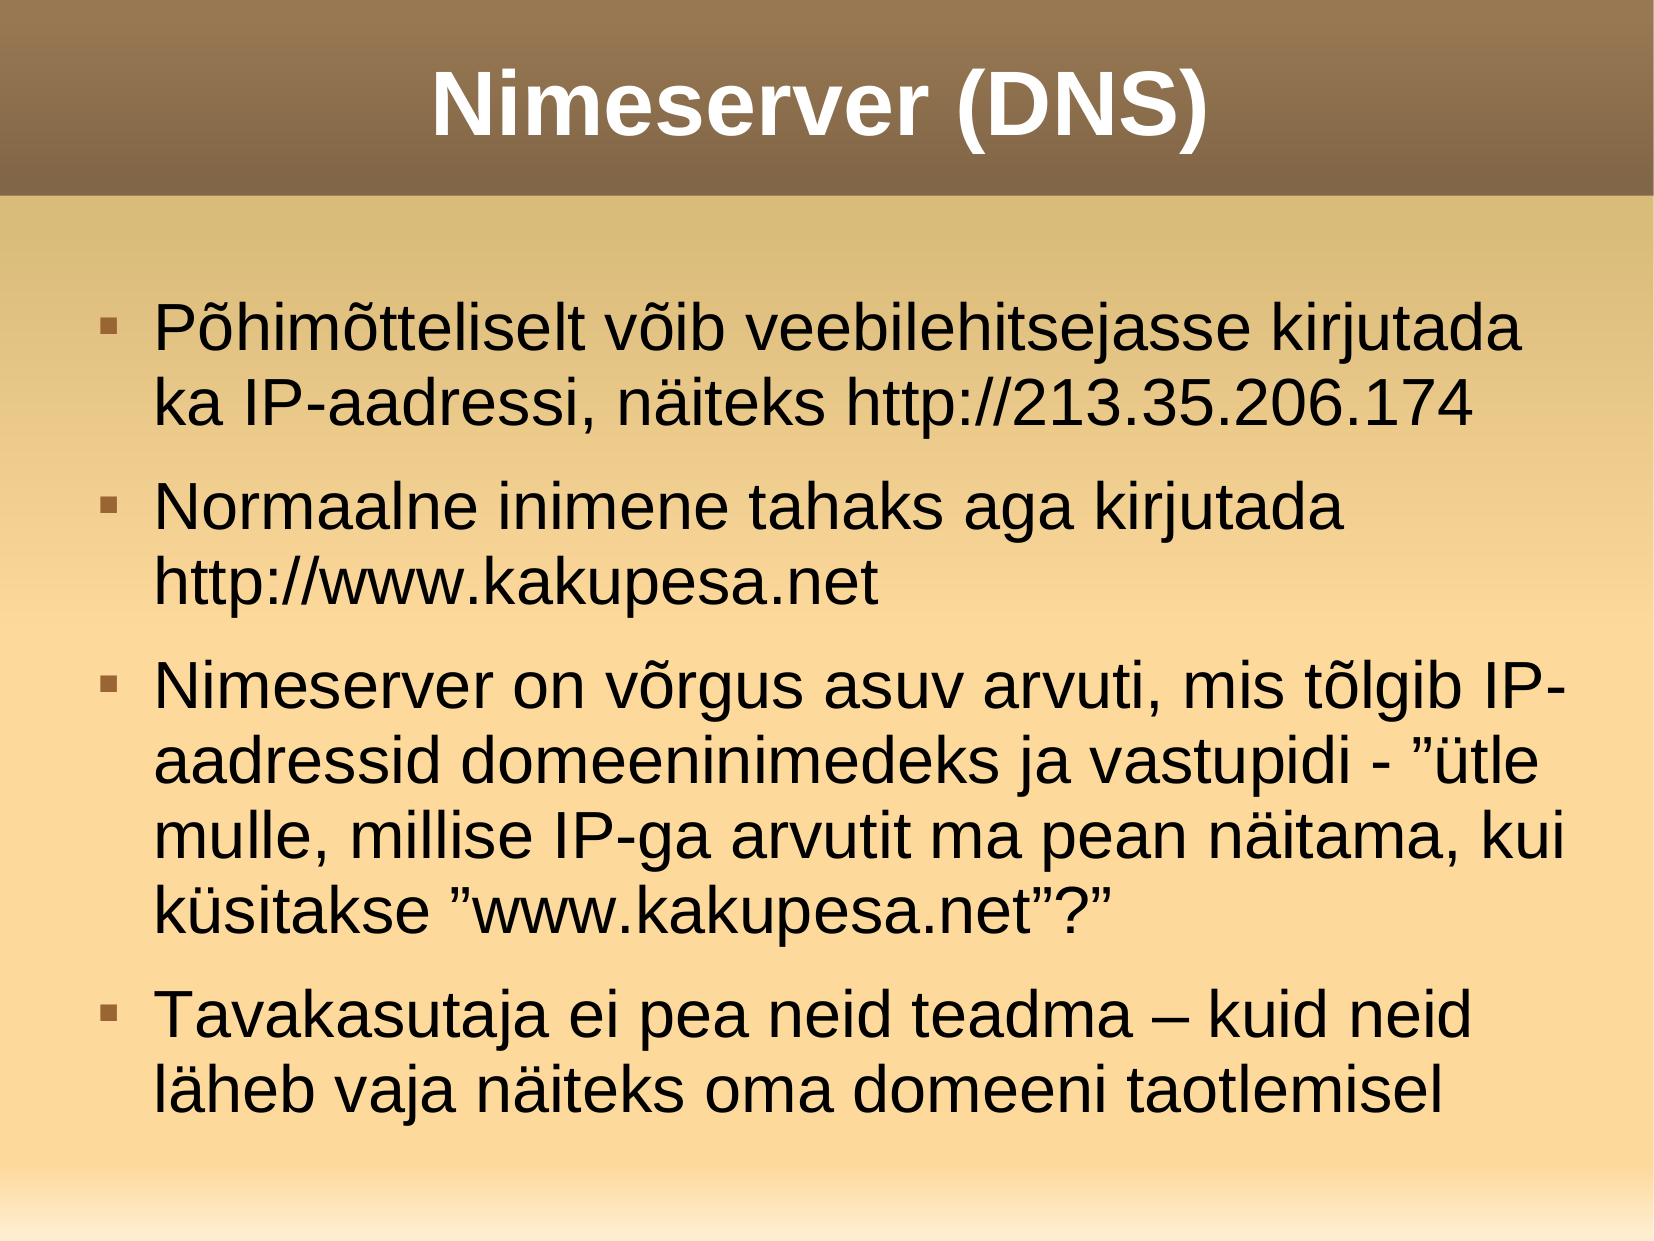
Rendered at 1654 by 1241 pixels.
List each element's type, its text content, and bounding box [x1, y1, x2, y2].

title Nimeserver (DNS) [76, 7, 1565, 200]
list Põhimõtteliselt võib veebilehitsejasse kirjutada ka IP-aadressi, näiteks http://213.35.206.174 Normaalne inimene tahaks aga kirjutada http://www.kakupesa.net Nimeserver on võrgus asuv arvuti, mis tõlgib IP-aadressid domeeninimedeks ja vastupidi - ”ütle mulle, millise IP-ga arvutit ma pean näitama, kui küsitakse ”www.kakupesa.net”?” Tavakasutaja ei pea neid teadma – kuid neid läheb vaja näiteks oma domeeni taotlemisel [82, 290, 1571, 1127]
picture [0, 0, 1654, 1241]
